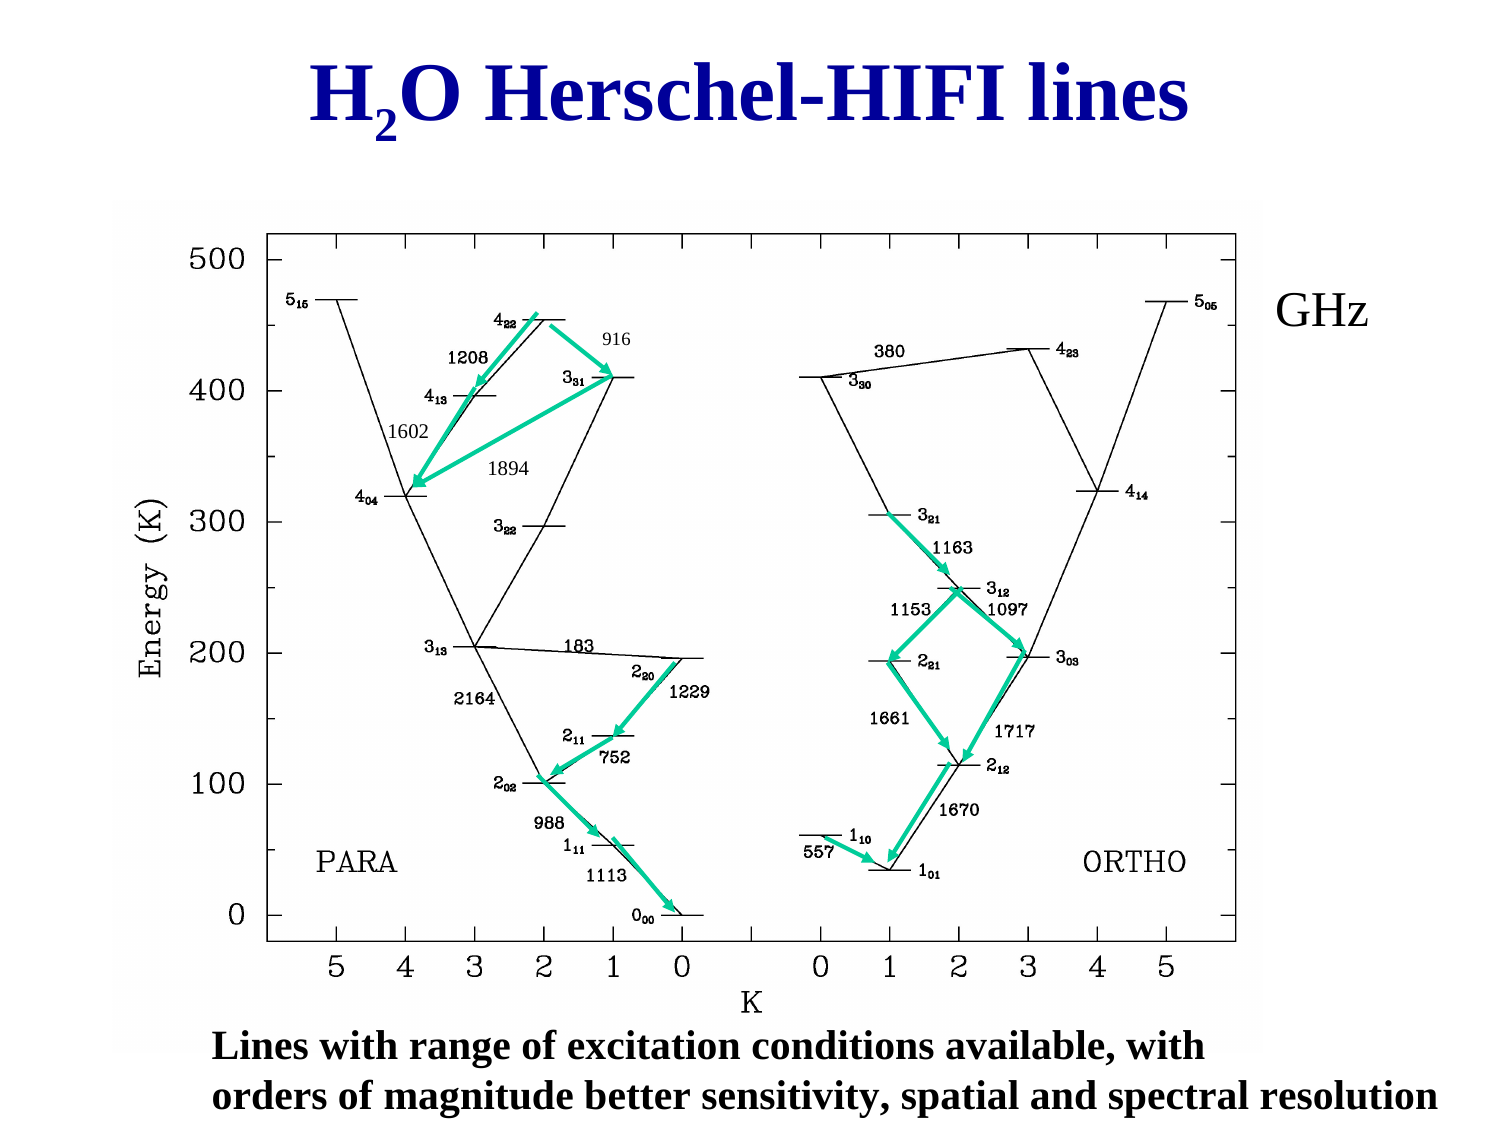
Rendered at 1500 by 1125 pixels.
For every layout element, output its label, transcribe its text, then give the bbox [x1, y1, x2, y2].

text_box 916 [587, 318, 646, 357]
text_box Lines with range of excitation conditions available, with orders of magnitude better sensitivity, spatial and spectral resolution [196, 1009, 1455, 1125]
picture [112, 200, 1263, 1053]
text_box 1894 [472, 447, 545, 488]
text_box GHz [1260, 269, 1385, 345]
text_box 1602 [372, 409, 445, 451]
title H2O Herschel-HIFI lines [112, 0, 1388, 188]
